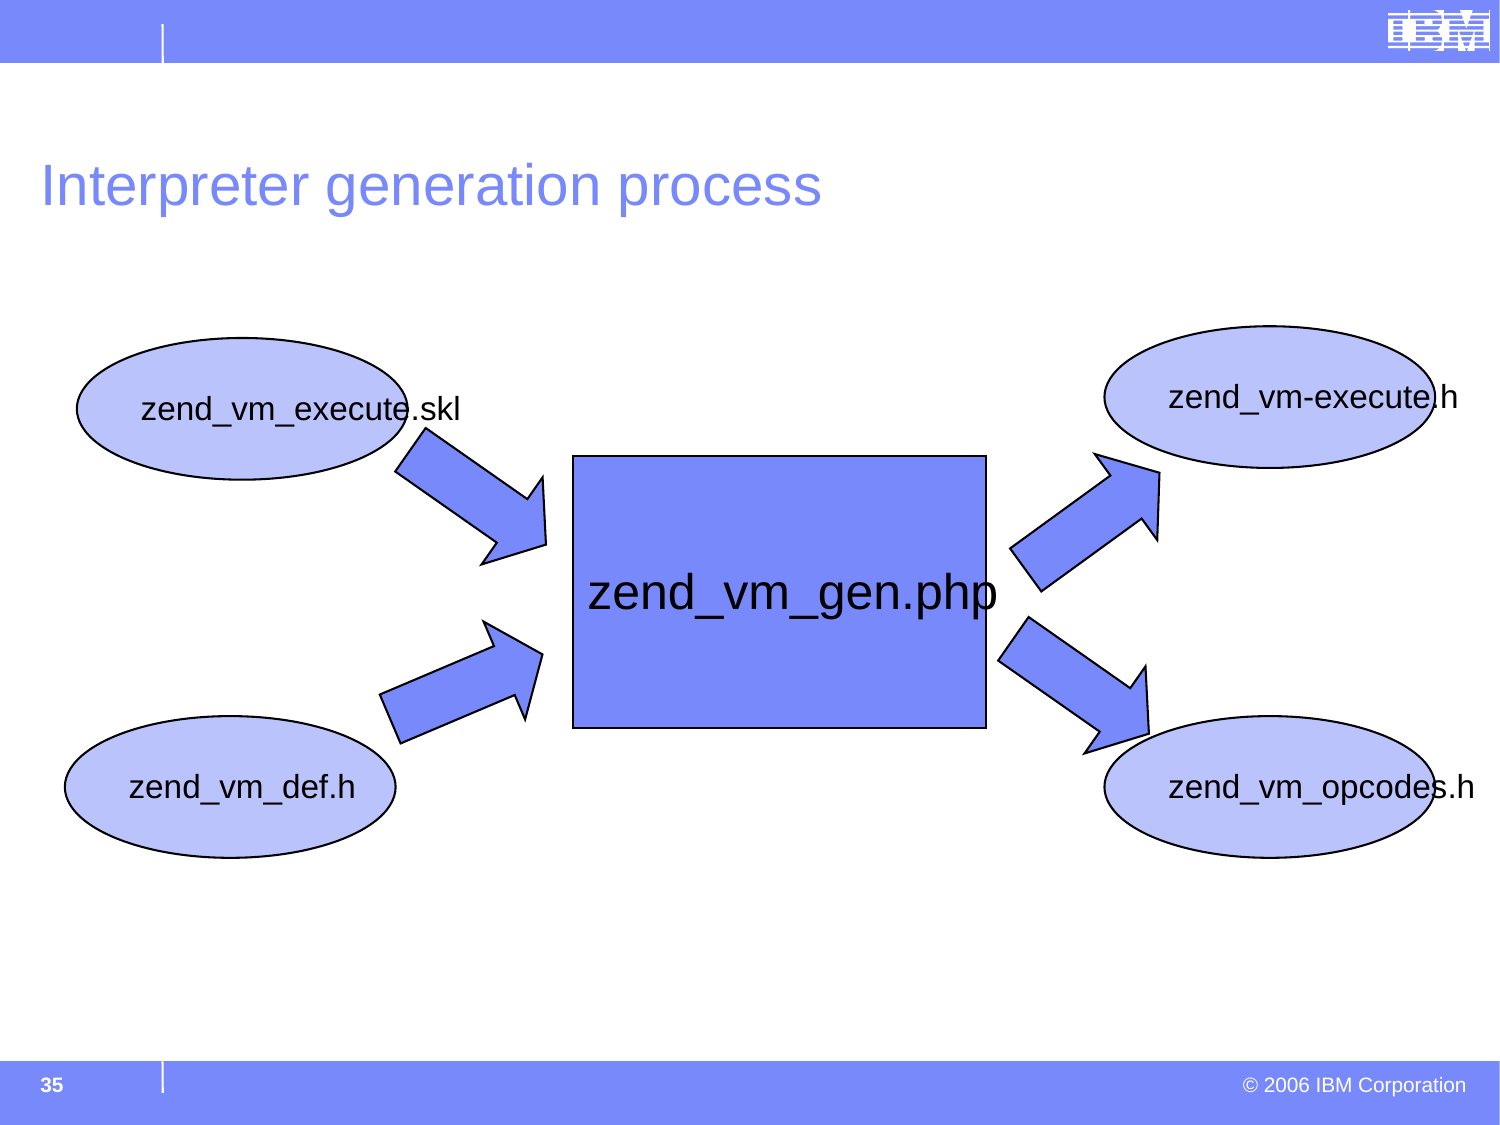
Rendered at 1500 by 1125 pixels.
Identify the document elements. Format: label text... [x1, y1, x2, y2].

title Interpreter generation process [25, 123, 1378, 225]
text_box zend_vm_gen.php [572, 456, 987, 728]
text_box [379, 621, 543, 744]
text_box [998, 617, 1149, 754]
text_box [1010, 454, 1160, 592]
text_box zend_vm-execute.h [1104, 326, 1436, 468]
text_box zend_vm_execute.skl [76, 337, 408, 480]
text_box [395, 427, 546, 565]
text_box zend_vm_def.h [64, 716, 396, 858]
text_box zend_vm_opcodes.h [1104, 716, 1436, 858]
